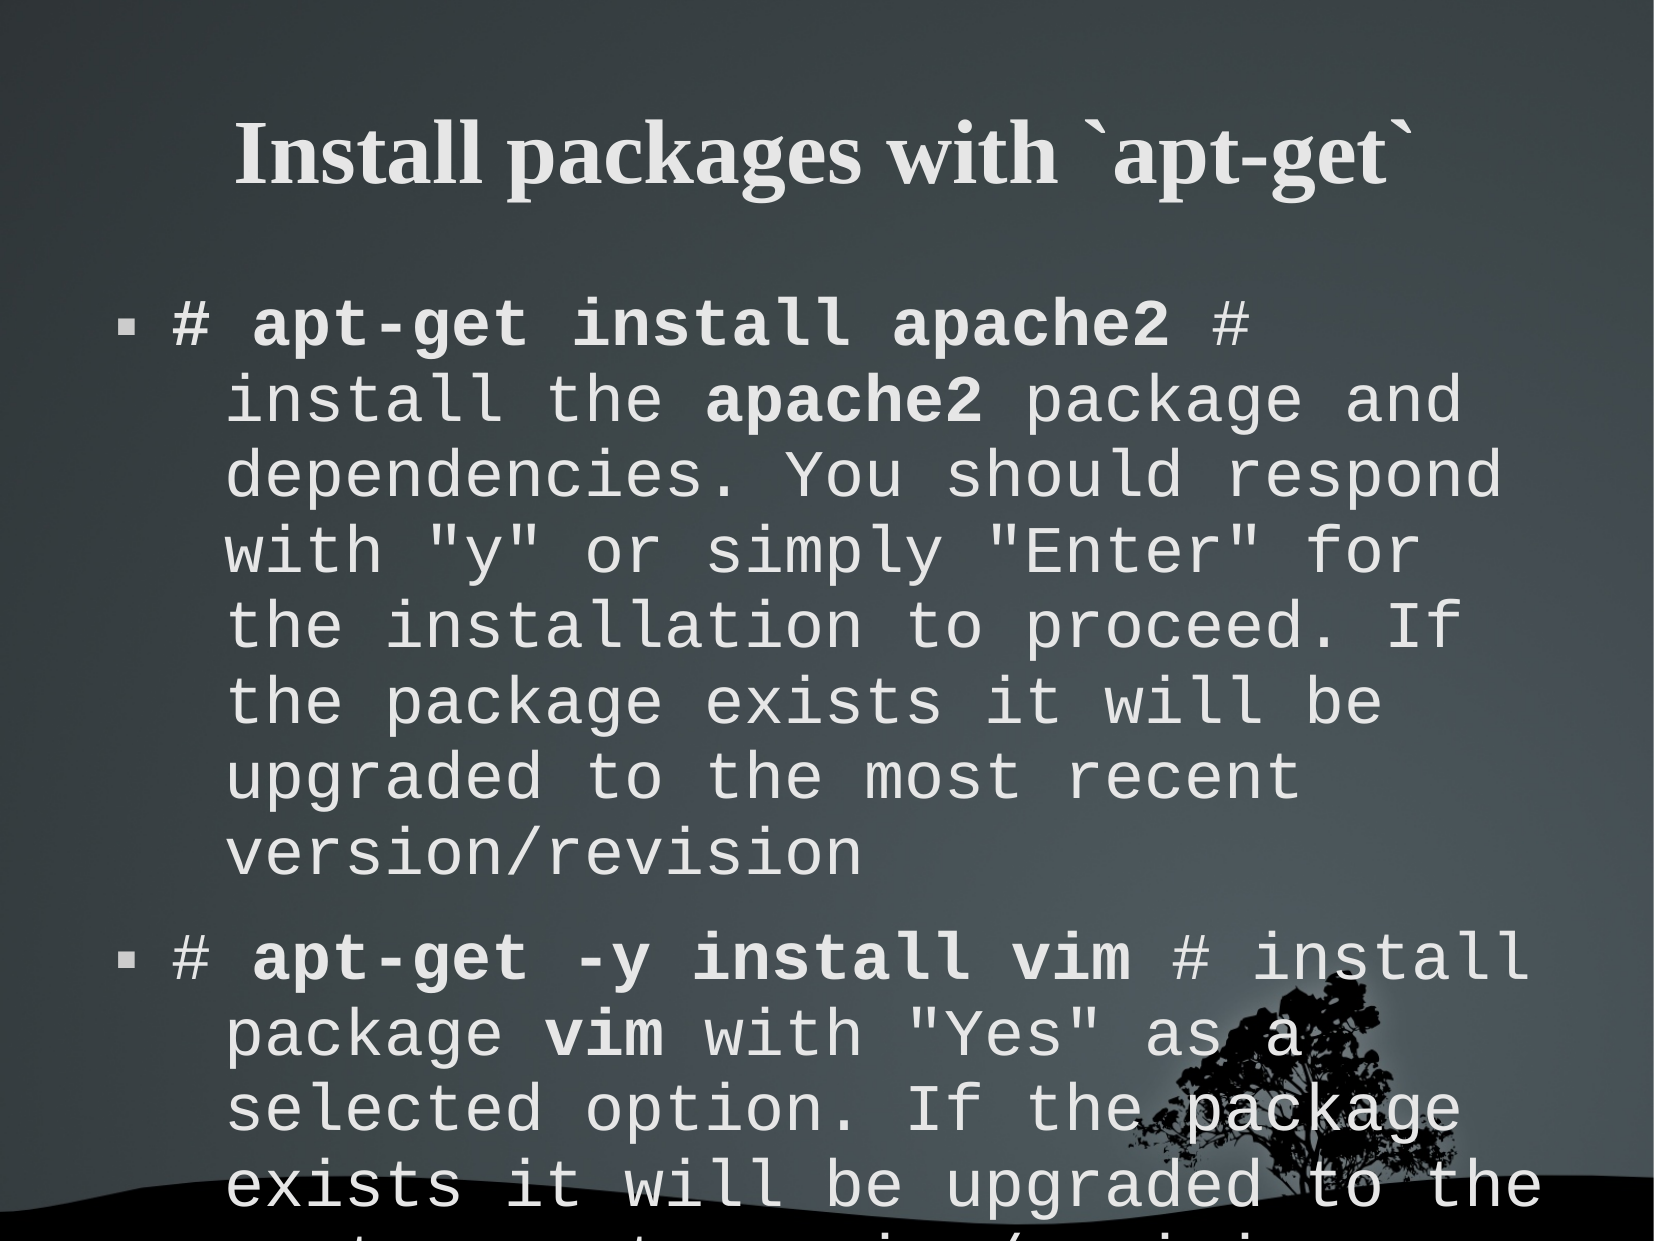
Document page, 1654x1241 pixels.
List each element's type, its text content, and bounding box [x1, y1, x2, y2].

picture [0, 0, 1654, 1241]
title Install packages with `apt-get` [82, 49, 1571, 257]
list # apt-get install apache2 # install the apache2 package and dependencies. You should respond with "y" or simply "Enter" for the installation to proceed. If the package exists it will be upgraded to the most recent version/revision # apt-get -y install vim # install package vim with "Yes" as a selected option. If the package exists it will be upgraded to the most recent version/revision [82, 290, 1571, 1241]
